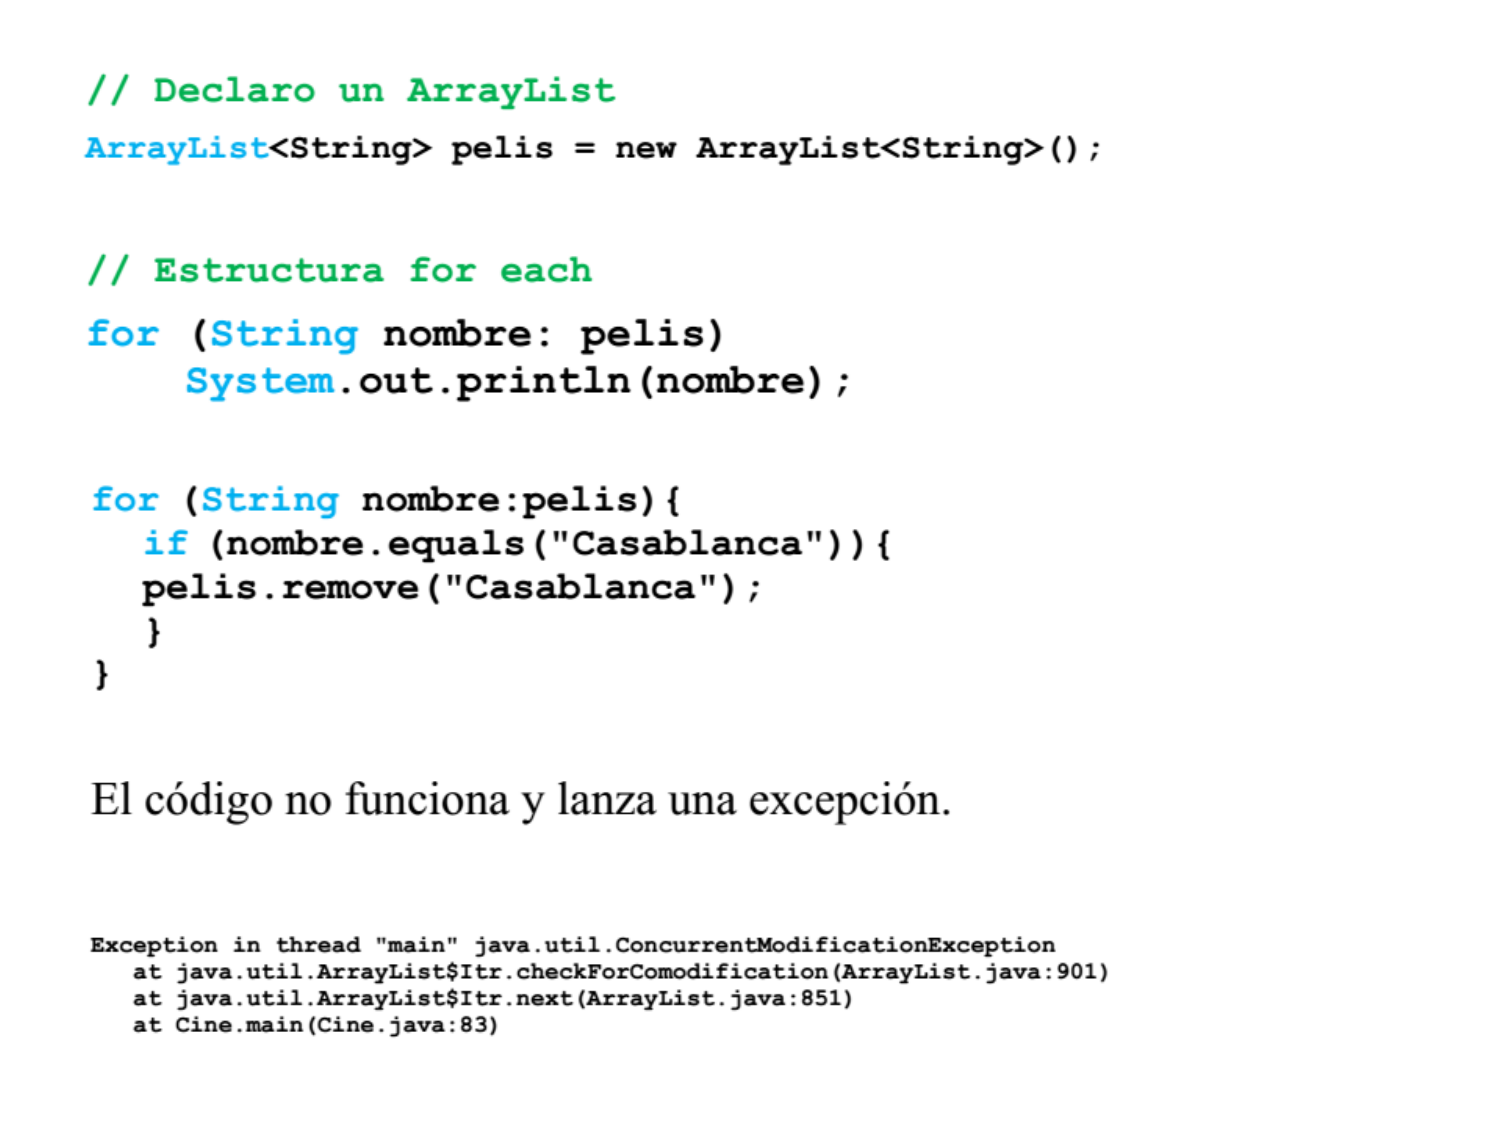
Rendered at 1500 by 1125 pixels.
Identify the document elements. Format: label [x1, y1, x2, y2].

picture [53, 42, 1131, 1093]
